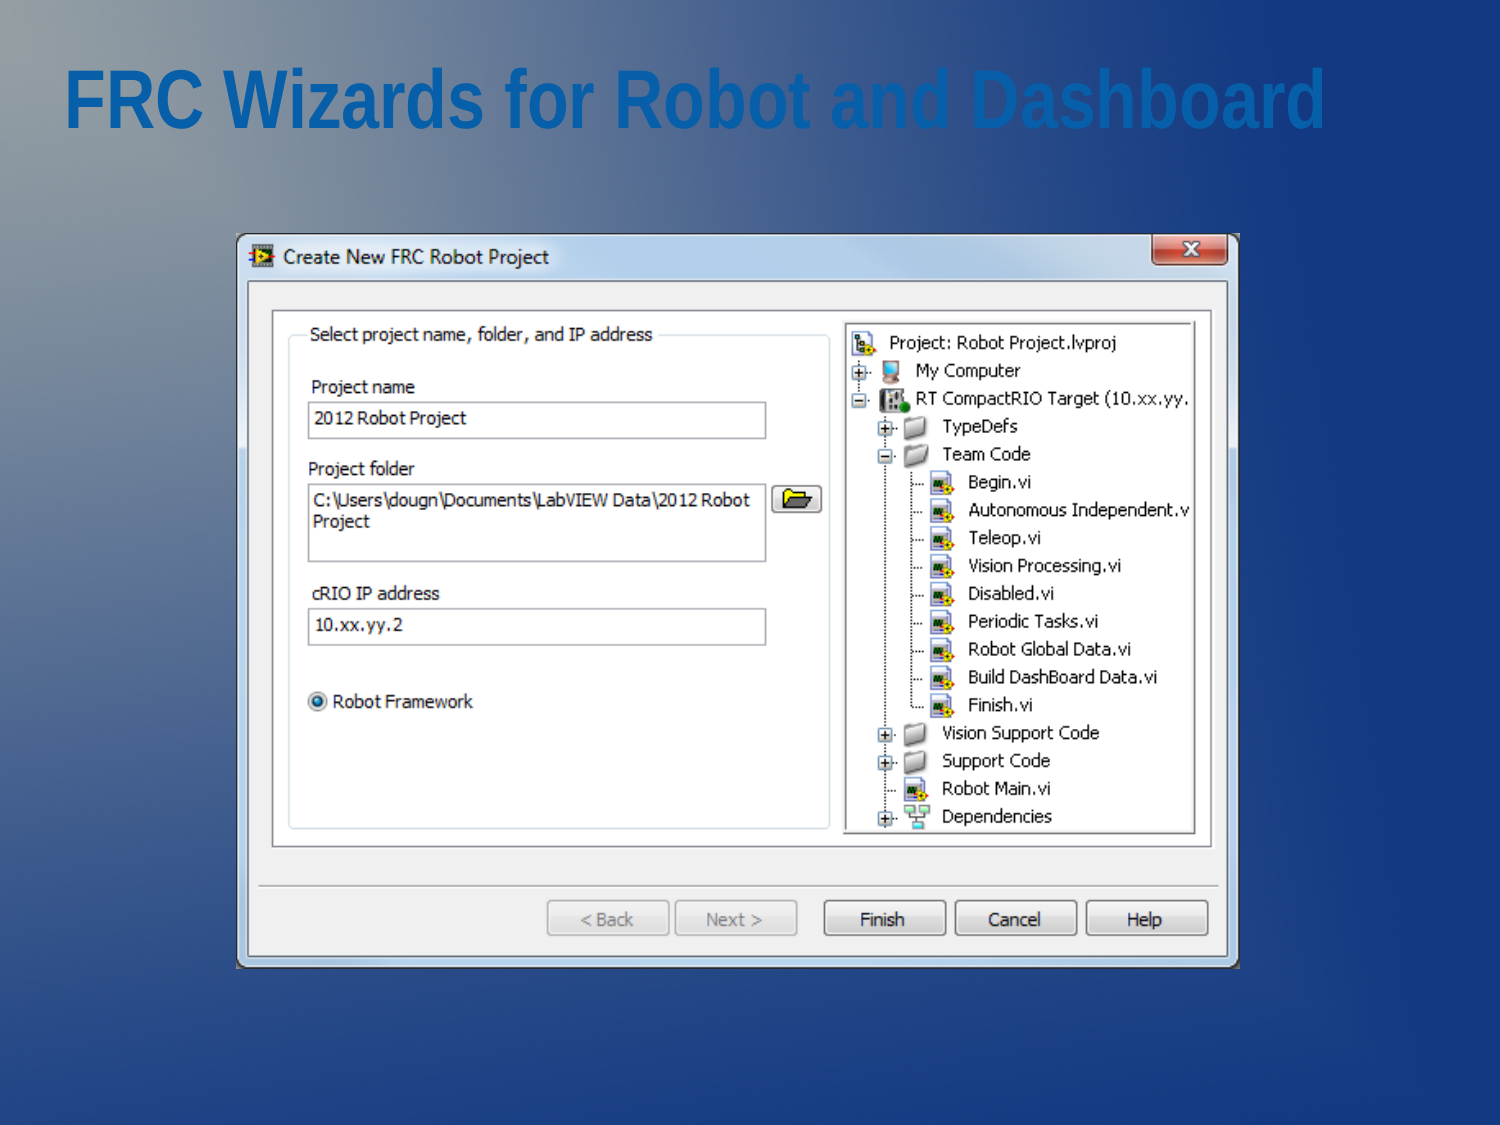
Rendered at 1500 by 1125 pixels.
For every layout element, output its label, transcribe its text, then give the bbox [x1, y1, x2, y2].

picture [0, 0, 1500, 1125]
title FRC Wizards for Robot and Dashboard [50, 37, 1438, 225]
